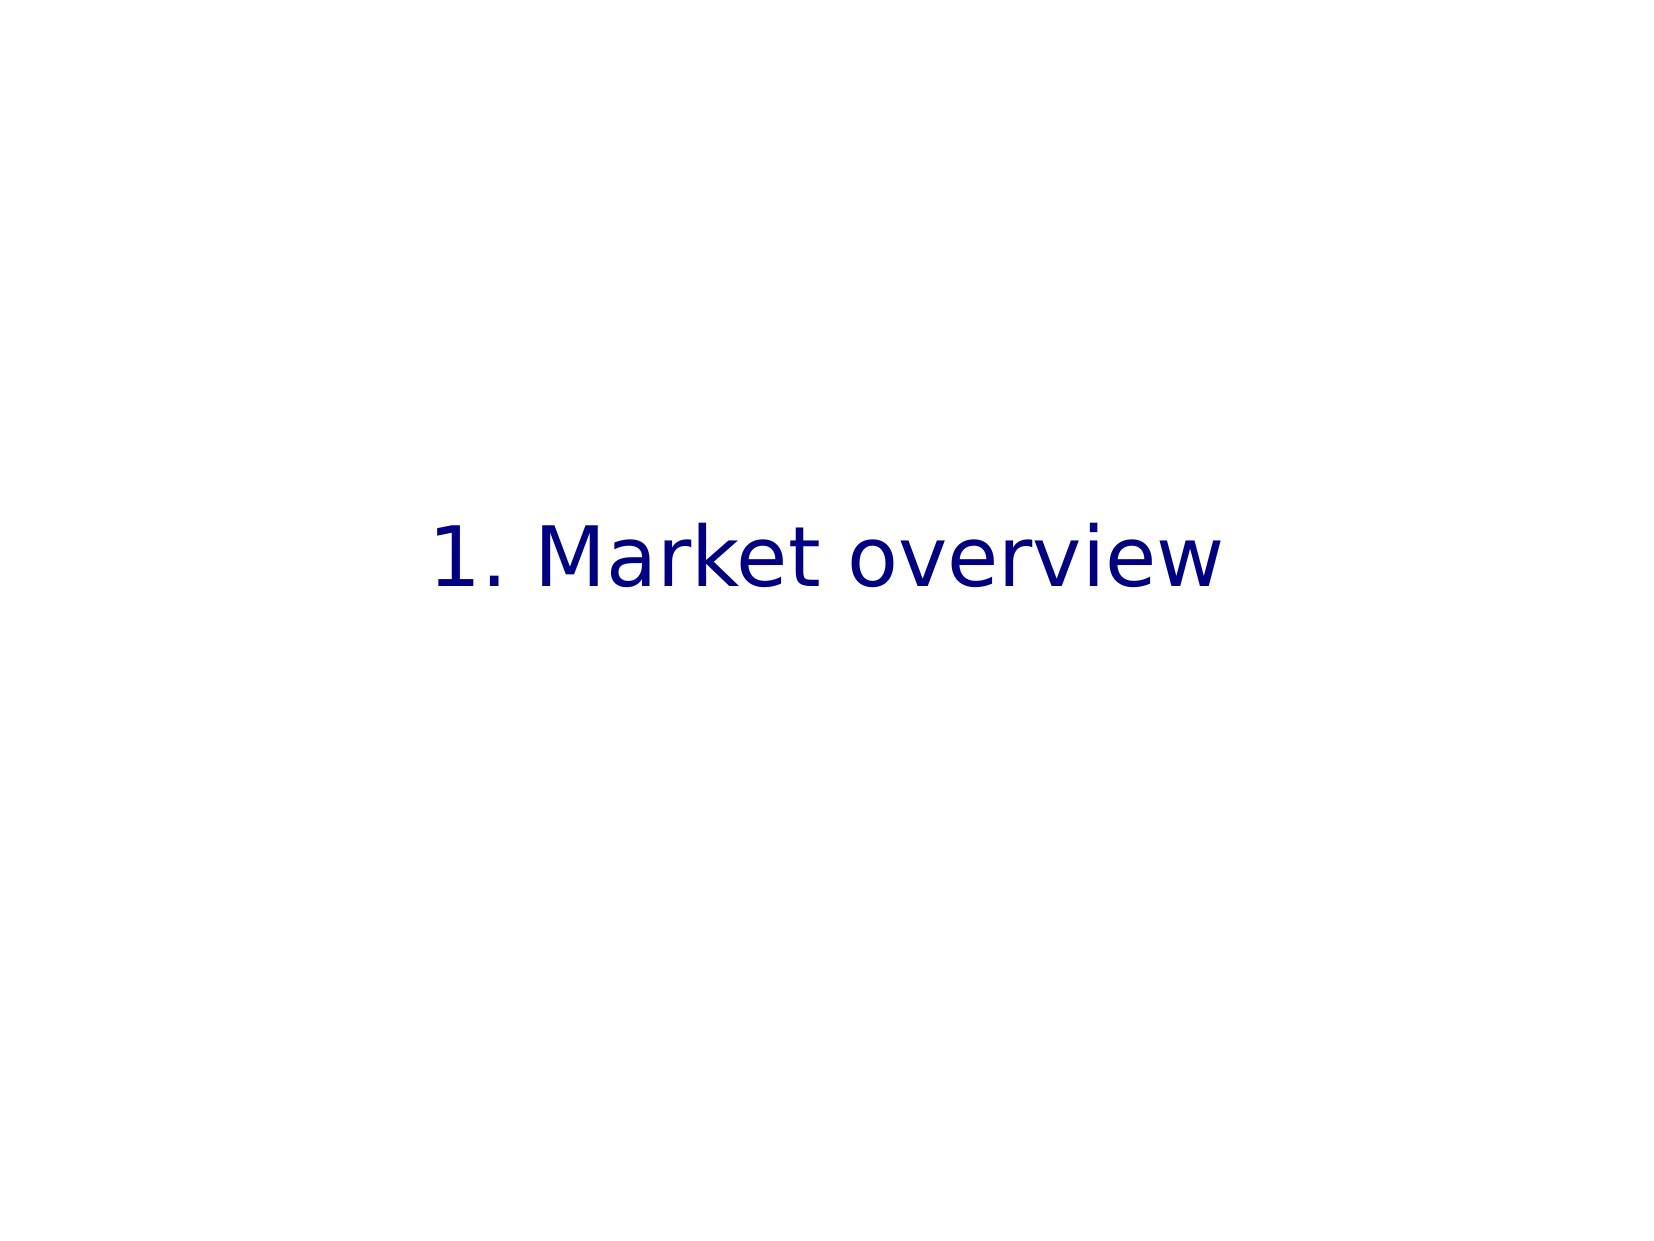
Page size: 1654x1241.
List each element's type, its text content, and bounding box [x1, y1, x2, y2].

text_box 1. Market overview [0, 501, 1654, 709]
